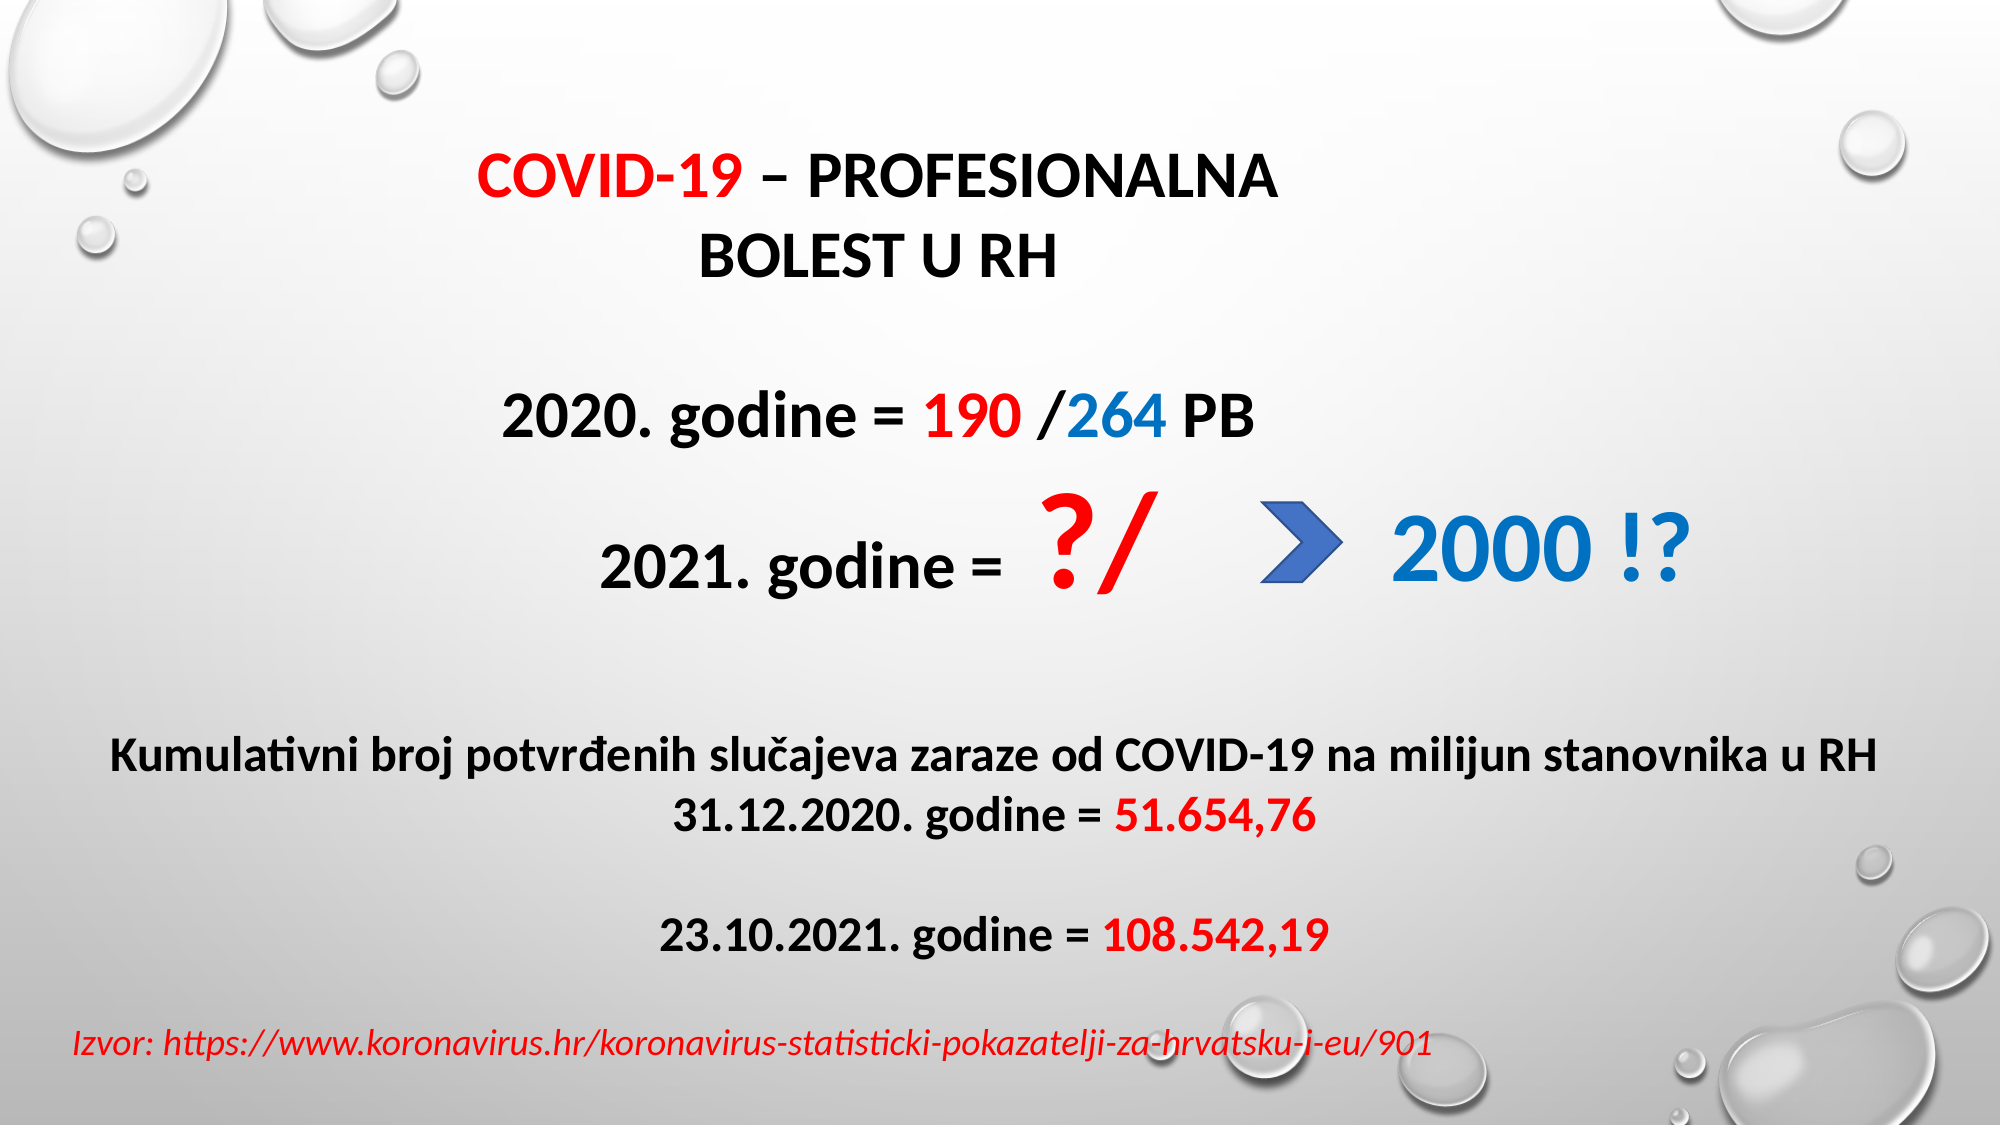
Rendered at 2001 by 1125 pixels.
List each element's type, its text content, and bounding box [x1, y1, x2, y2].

text_box Kumulativni broj potvrđenih slučajeva zaraze od COVID-19 na milijun stanovnika u RH 31.12.2020. godine = 51.654,76 23.10.2021. godine = 108.542,19 [95, 714, 1905, 969]
text_box Izvor: https://www.koronavirus.hr/koronavirus-statisticki-pokazatelji-za-hrvatsku-i-eu/901 [57, 1011, 1945, 1071]
text_box COVID-19 – PROFESIONALNA BOLEST U RH 2020. godine = 190 /264 PB 2021. godine = ?/ [463, 124, 1463, 669]
text_box [1262, 502, 1342, 583]
text_box 2000 !? [1375, 474, 1725, 609]
